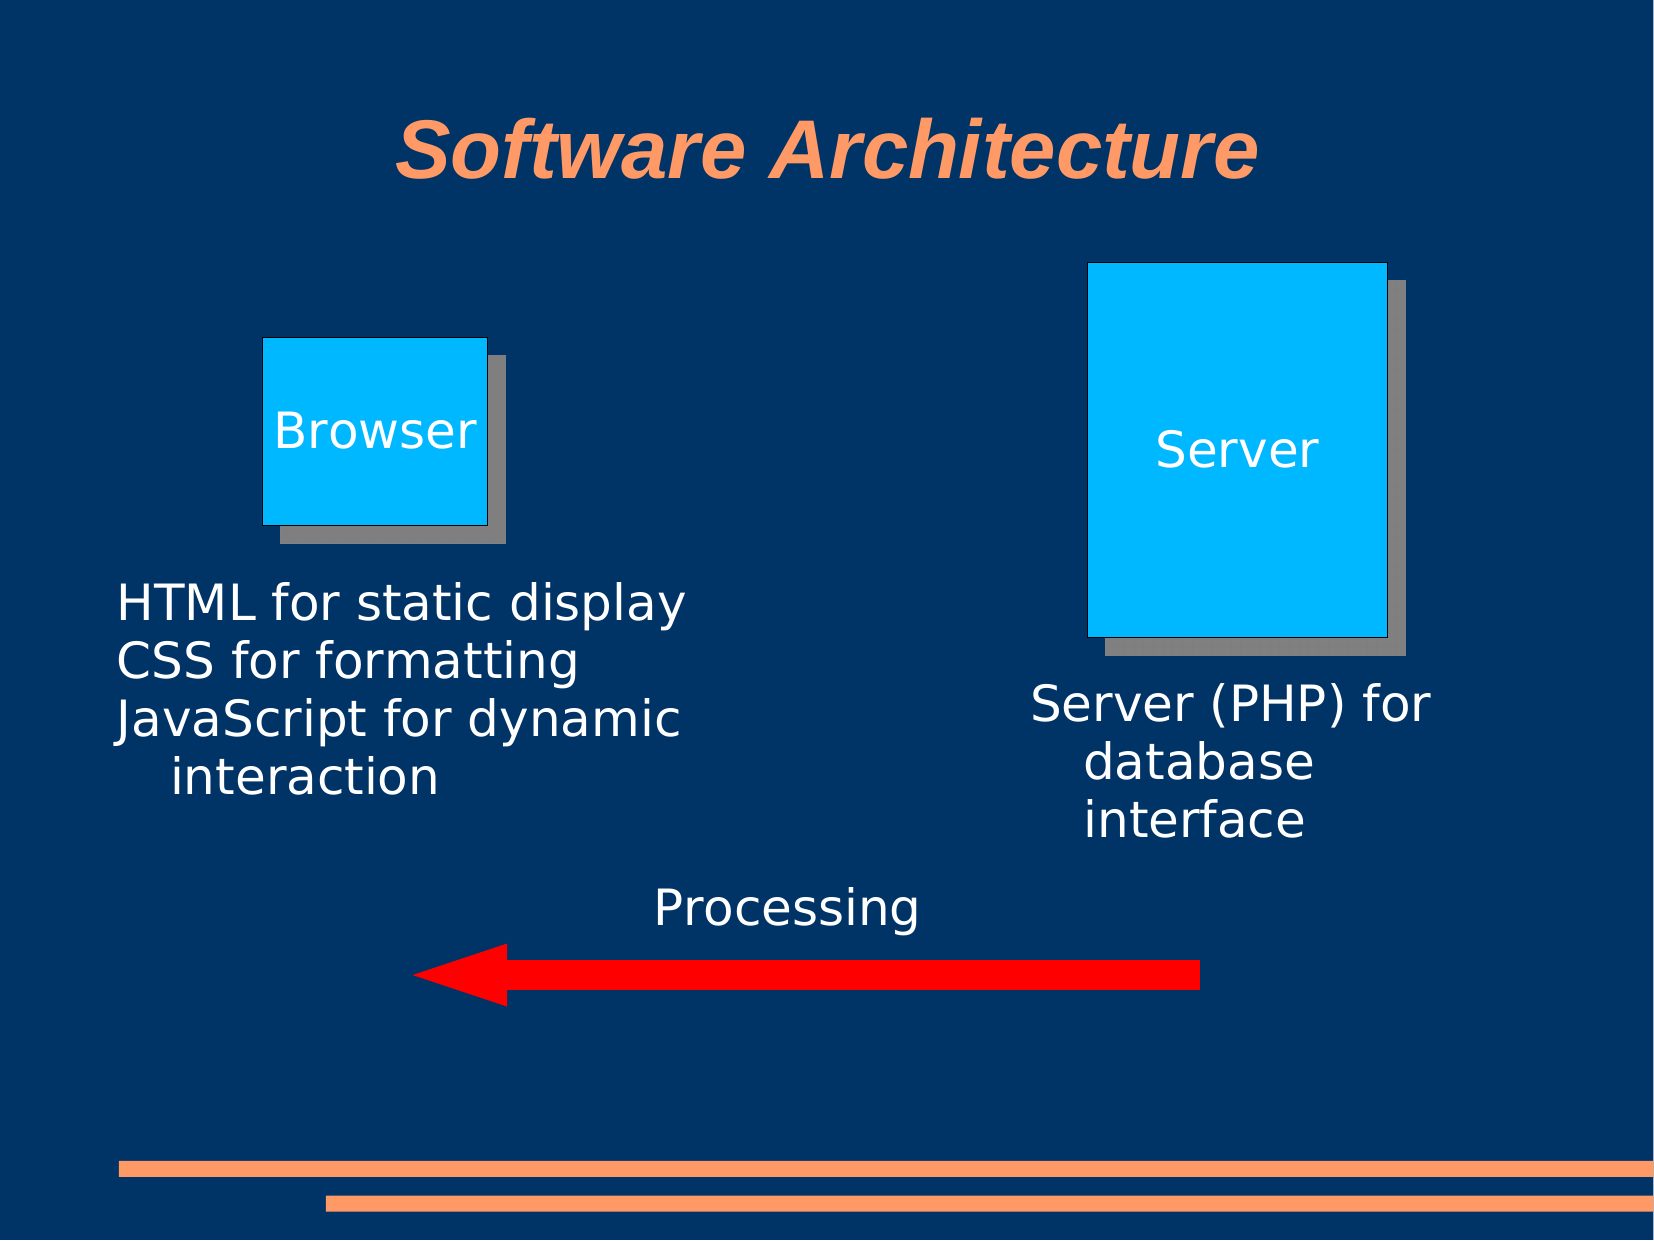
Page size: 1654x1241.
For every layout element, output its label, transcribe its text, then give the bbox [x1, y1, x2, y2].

text_box HTML for static display CSS for formatting JavaScript for dynamic interaction [99, 573, 934, 808]
text_box Server [1087, 262, 1388, 638]
text_box Processing [525, 879, 1051, 938]
text_box Browser [262, 337, 488, 526]
title Software Architecture [121, 46, 1534, 254]
text_box Server (PHP) for database interface [1012, 675, 1463, 850]
